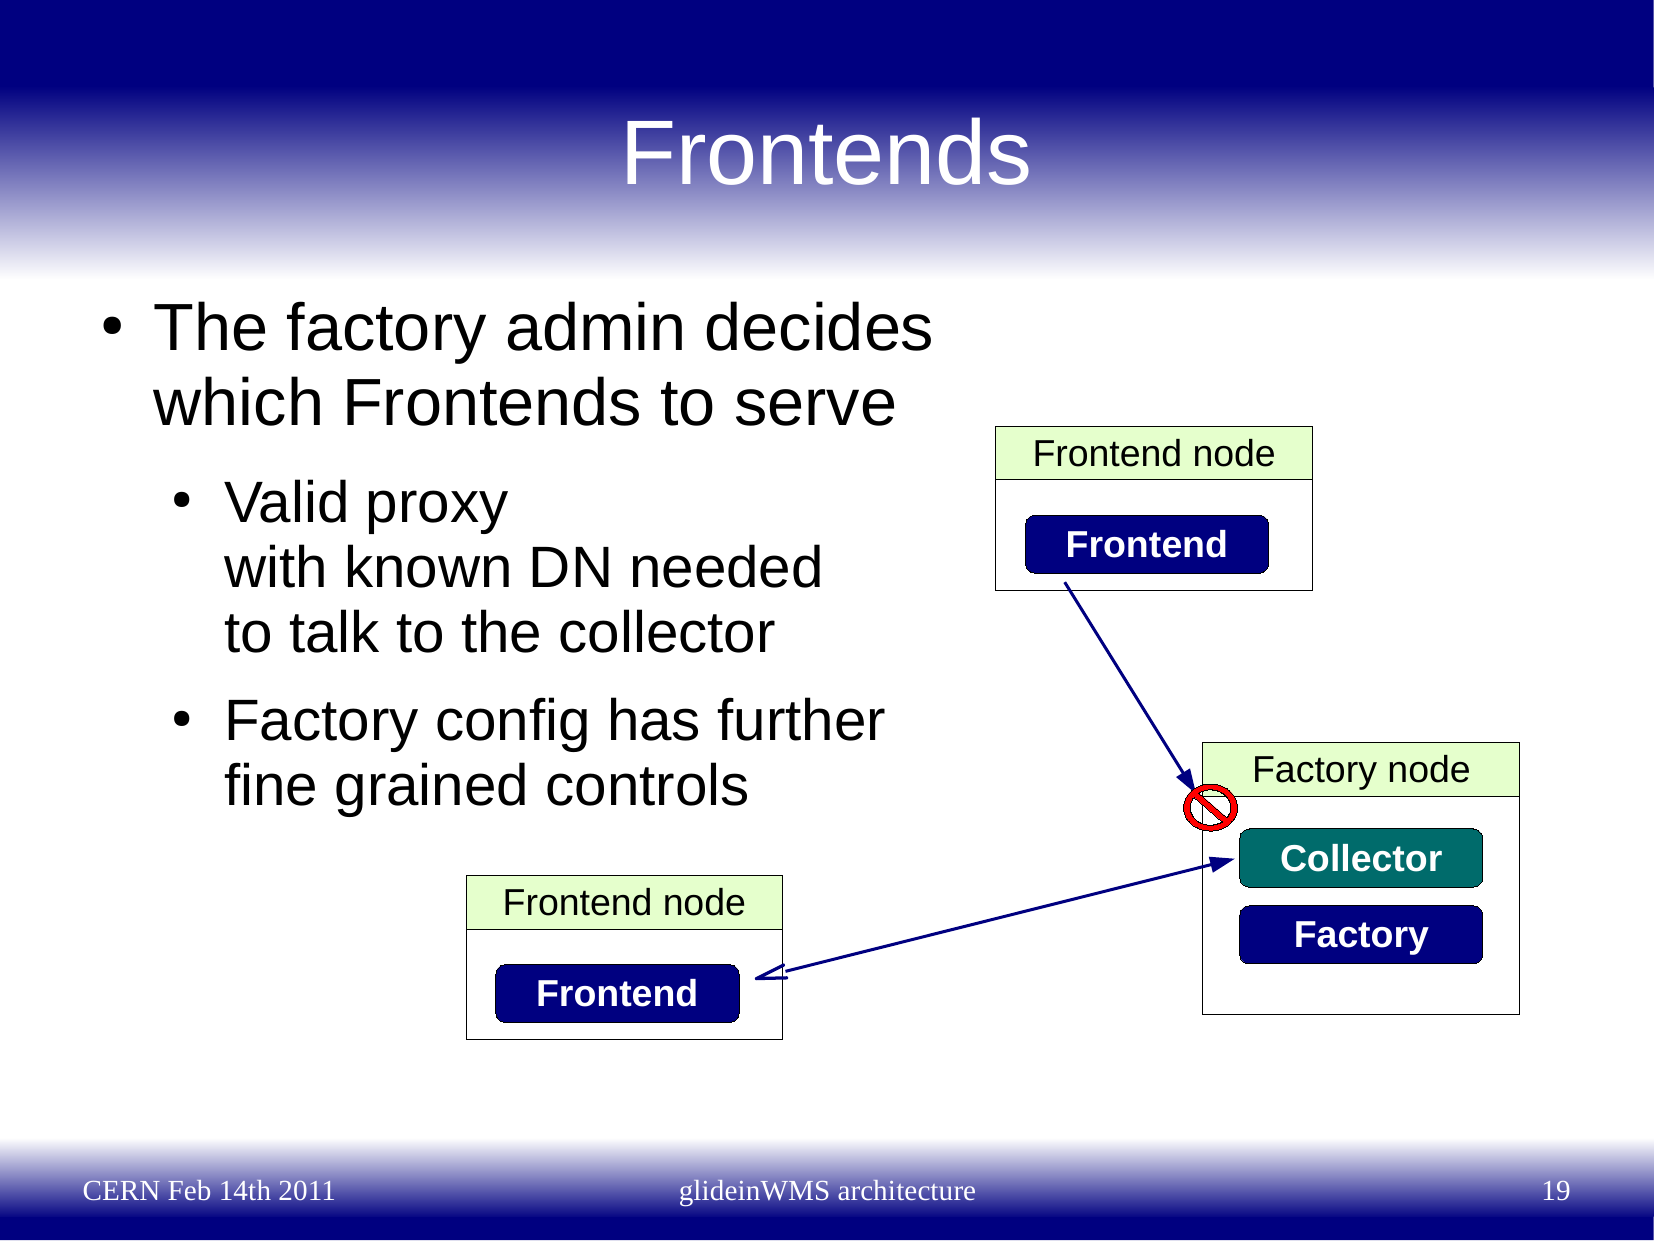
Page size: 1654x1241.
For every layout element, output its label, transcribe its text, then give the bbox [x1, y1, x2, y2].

text_box Factory node [1202, 742, 1520, 797]
text_box Collector [1239, 828, 1483, 888]
text_box [1183, 784, 1520, 1015]
text_box [995, 480, 1313, 591]
list The factory admin decides which Frontends to serve Valid proxy with known DN needed to talk to the collector Factory config has further fine grained controls [82, 290, 1571, 1109]
text_box Factory [1239, 905, 1483, 964]
text_box Frontend node [995, 426, 1313, 480]
title Frontends [82, 56, 1571, 250]
text_box Frontend [1025, 515, 1269, 574]
